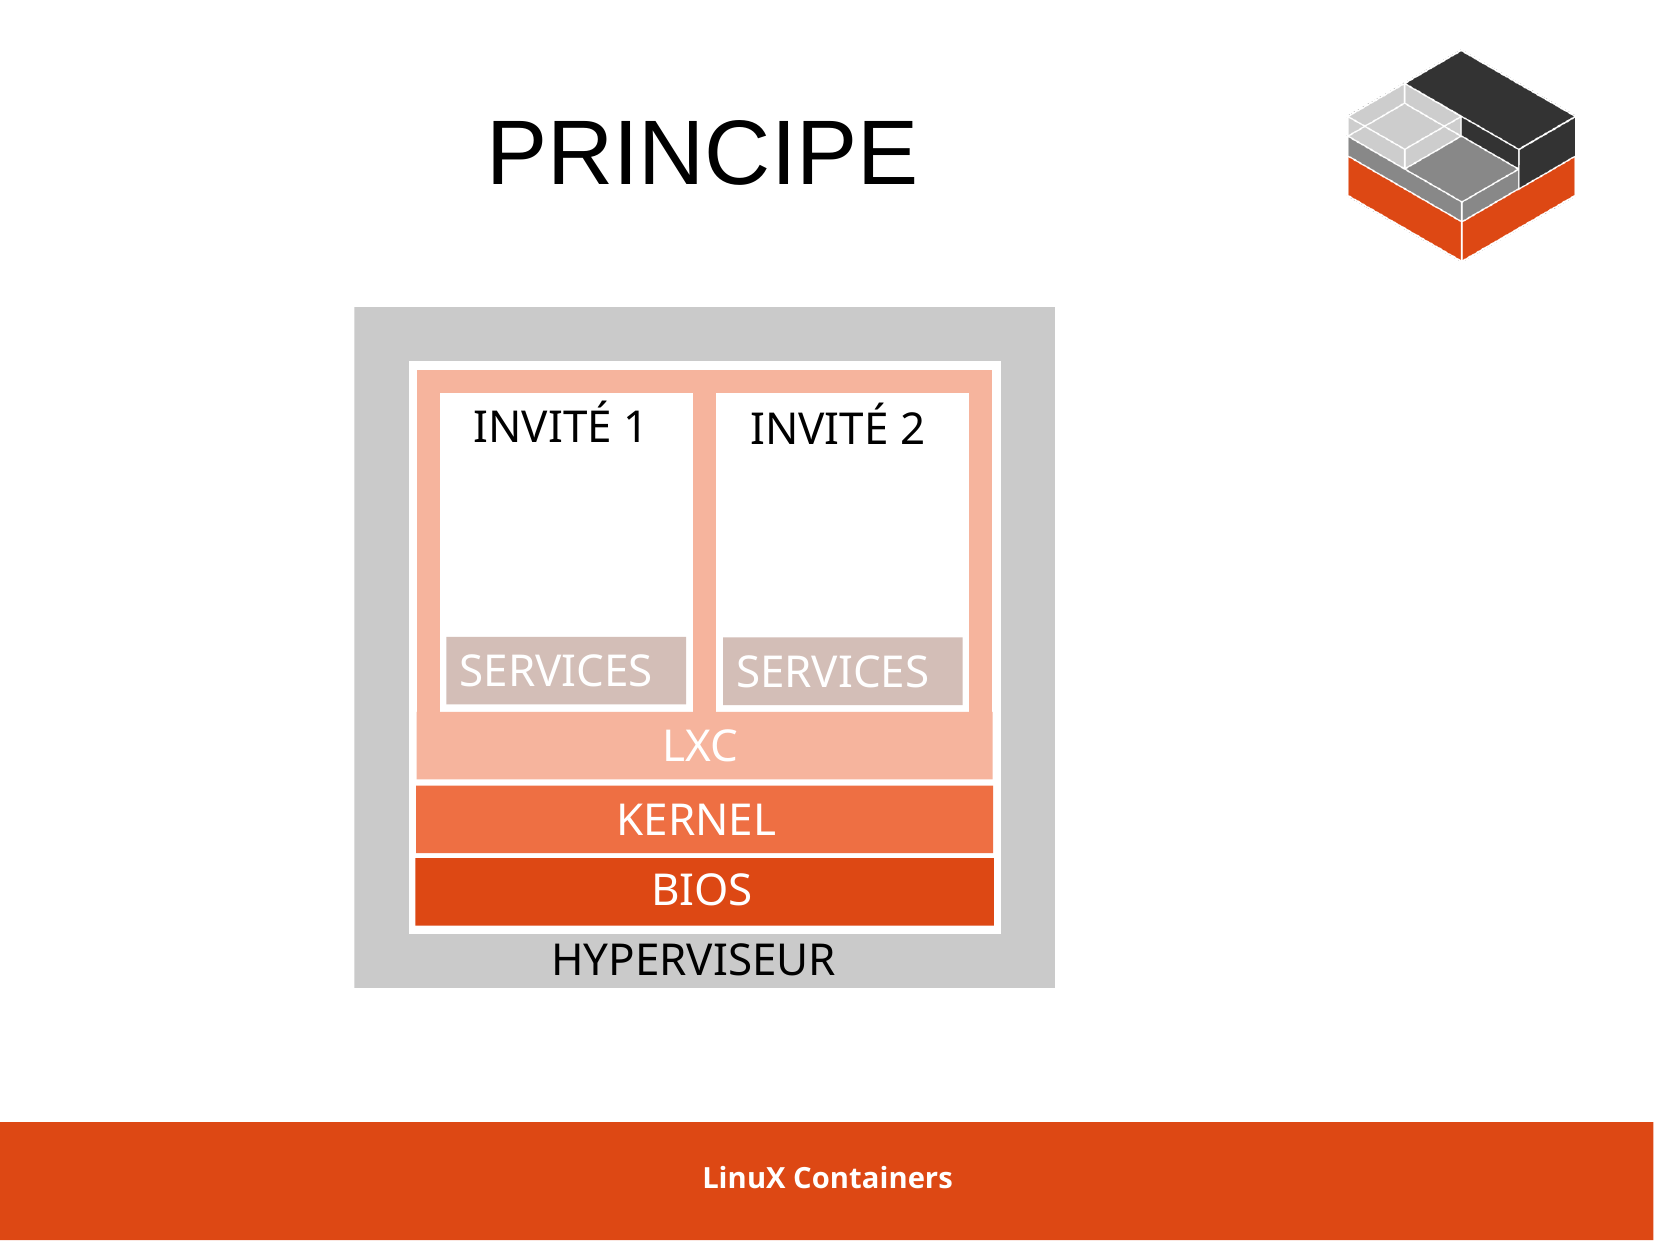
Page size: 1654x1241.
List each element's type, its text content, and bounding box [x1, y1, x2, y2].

picture [1346, 49, 1576, 261]
picture [354, 307, 1055, 989]
title PRINCIPE [82, 49, 1323, 257]
